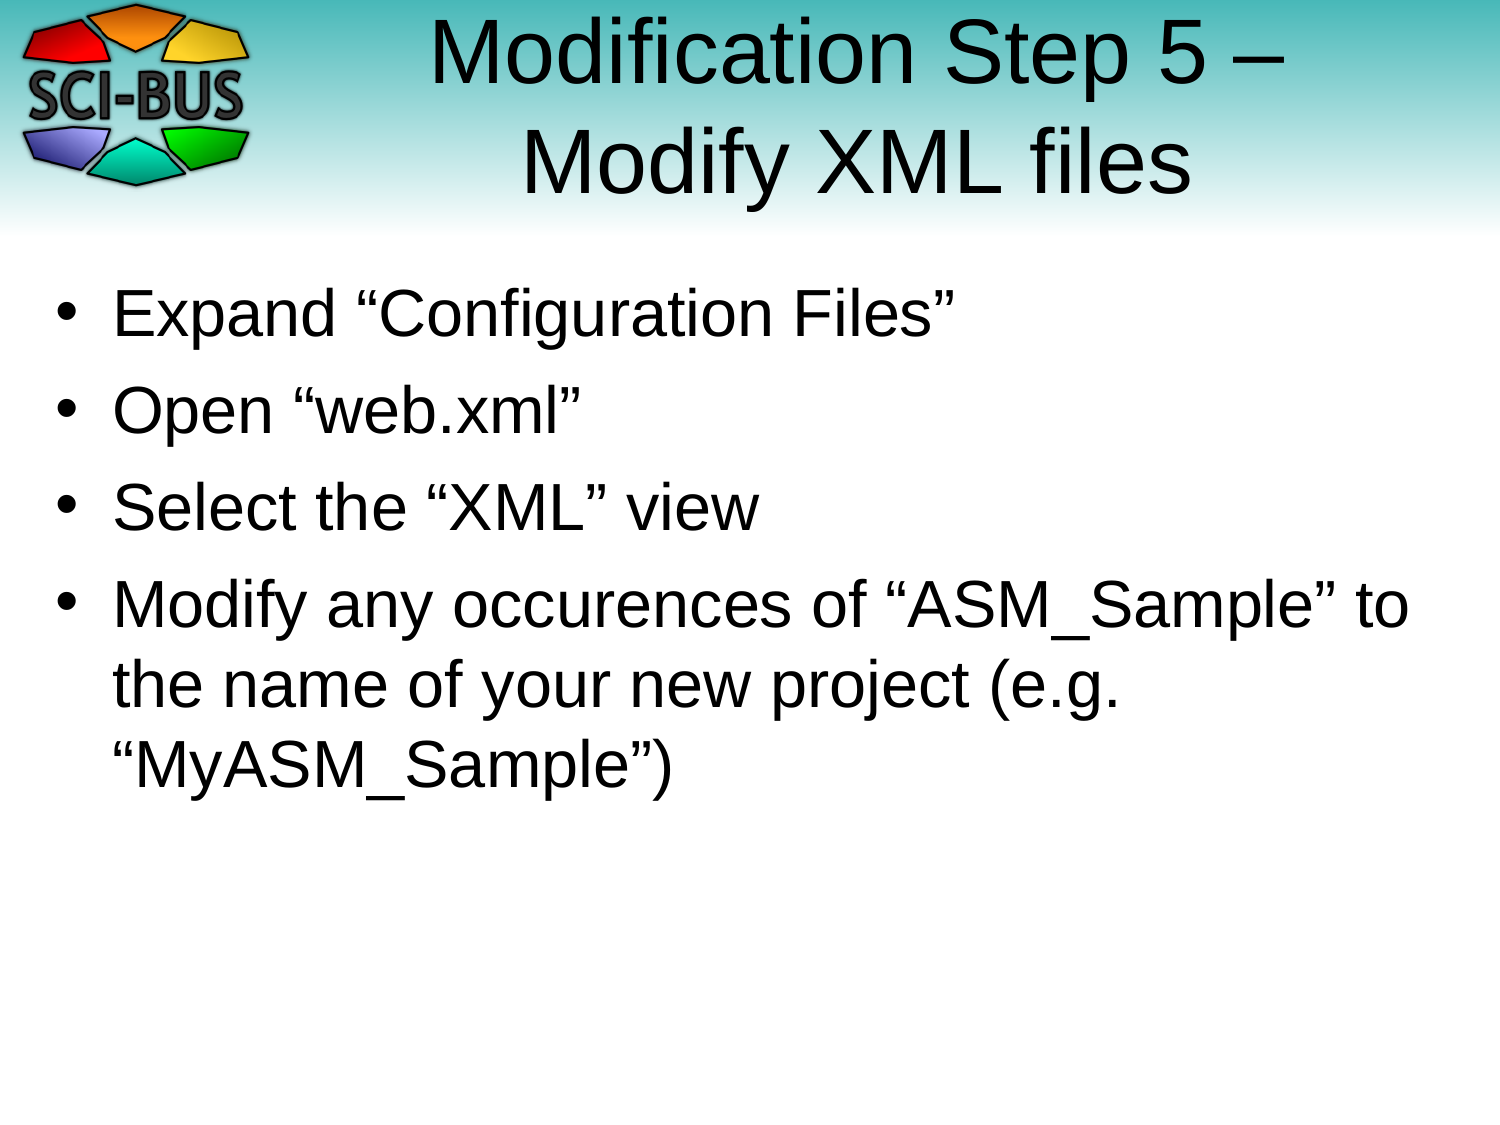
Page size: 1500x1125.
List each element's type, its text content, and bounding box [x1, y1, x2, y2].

title Modification Step 5 – Modify XML files [289, 0, 1425, 220]
picture [17, 0, 254, 192]
list Expand “Configuration Files” Open “web.xml” Select the “XML” view Modify any occurences of “ASM_Sample” to the name of your new project (e.g. “MyASM_Sample”) [41, 262, 1459, 1006]
